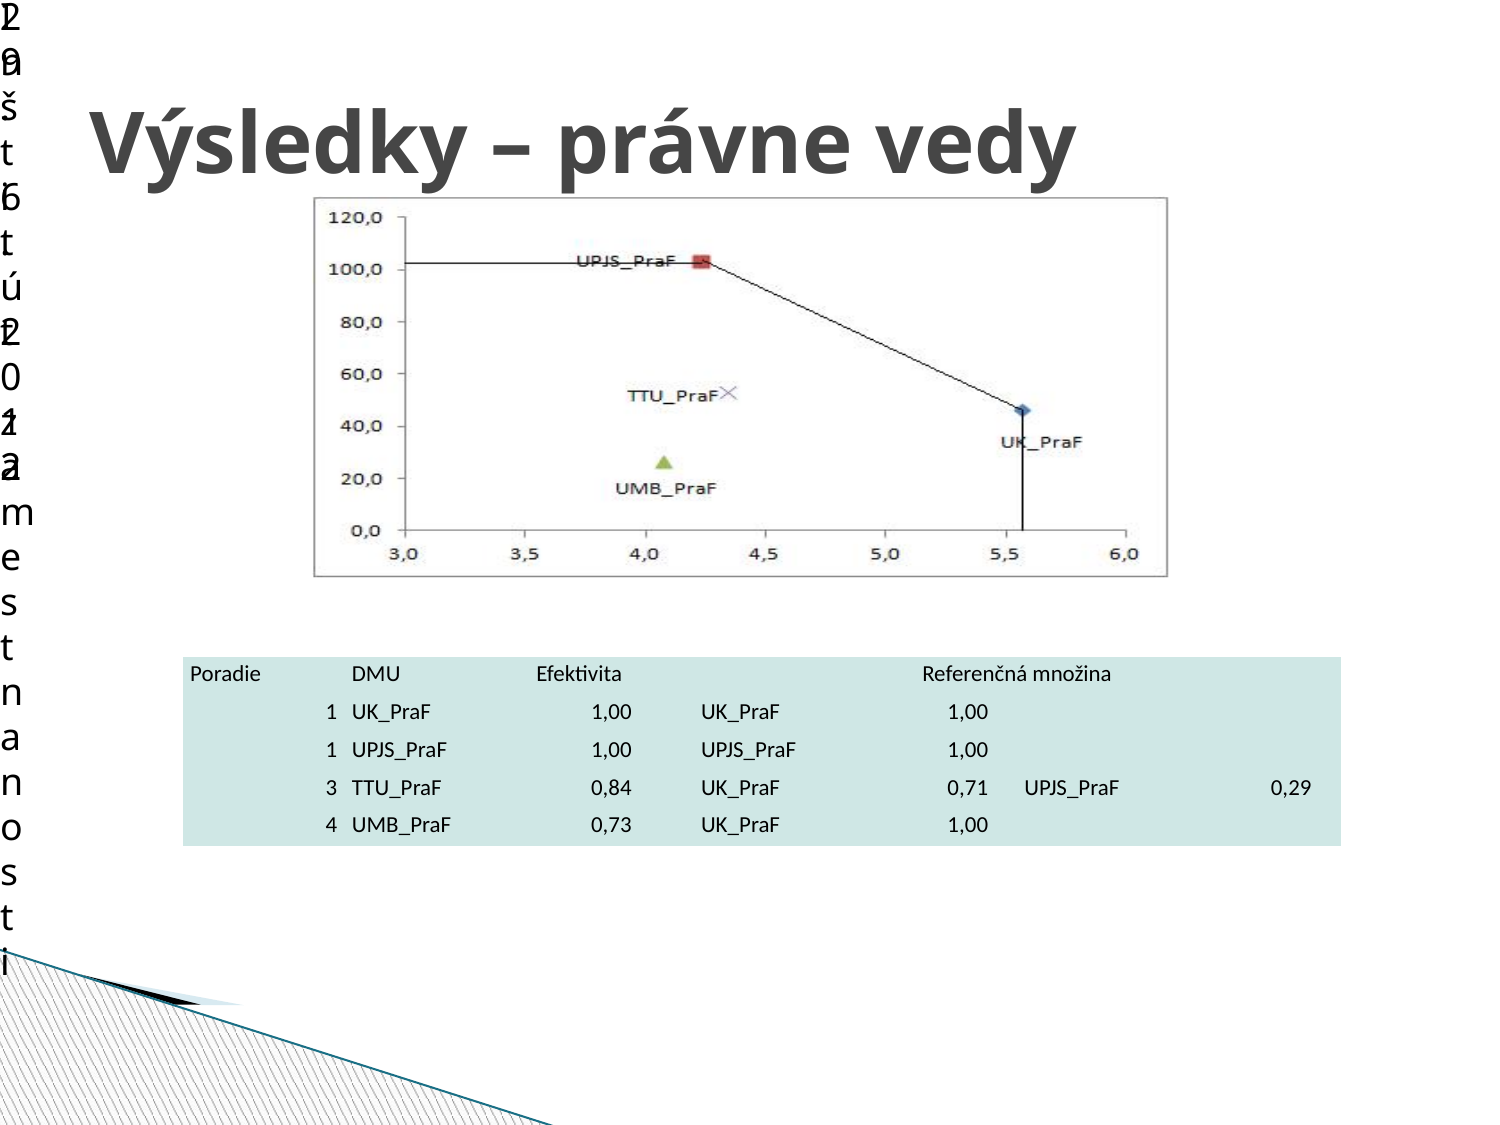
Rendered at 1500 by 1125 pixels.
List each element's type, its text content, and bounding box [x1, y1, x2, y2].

table_cell 0,84 [529, 770, 694, 808]
table_cell UK_PraF [694, 695, 919, 733]
table_cell 1,00 [529, 733, 694, 770]
table_cell [1017, 808, 1242, 846]
table_header Referenčná množina [694, 657, 1341, 695]
table_cell [1017, 733, 1242, 770]
table_cell UMB_PraF [345, 808, 529, 846]
table_header Poradie [183, 657, 345, 695]
table_cell 3 [183, 770, 345, 808]
table_cell [1242, 808, 1341, 846]
table_cell [1242, 733, 1341, 770]
table_cell UK_PraF [694, 770, 919, 808]
table_cell 0,73 [529, 808, 694, 846]
title Výsledky – právne vedy [75, 45, 1425, 233]
table_cell [1017, 695, 1242, 733]
picture [0, 952, 543, 1125]
table_cell 1,00 [529, 695, 694, 733]
table_cell UPJS_PraF [694, 733, 919, 770]
table_cell 1 [183, 733, 345, 770]
table_cell 1,00 [919, 695, 1017, 733]
table_cell 0,29 [1242, 770, 1341, 808]
table_header Efektivita [529, 657, 694, 695]
table_cell [1242, 695, 1341, 733]
table_cell UK_PraF [694, 808, 919, 846]
table_cell 0,71 [919, 770, 1017, 808]
table_cell 4 [183, 808, 345, 846]
picture [312, 196, 1188, 610]
table_cell UPJS_PraF [345, 733, 529, 770]
table_cell TTU_PraF [345, 770, 529, 808]
table_cell 1,00 [919, 733, 1017, 770]
table_cell 1,00 [919, 808, 1017, 846]
table_header DMU [345, 657, 529, 695]
table_cell UK_PraF [345, 695, 529, 733]
table_cell 1 [183, 695, 345, 733]
table_cell UPJS_PraF [1017, 770, 1242, 808]
